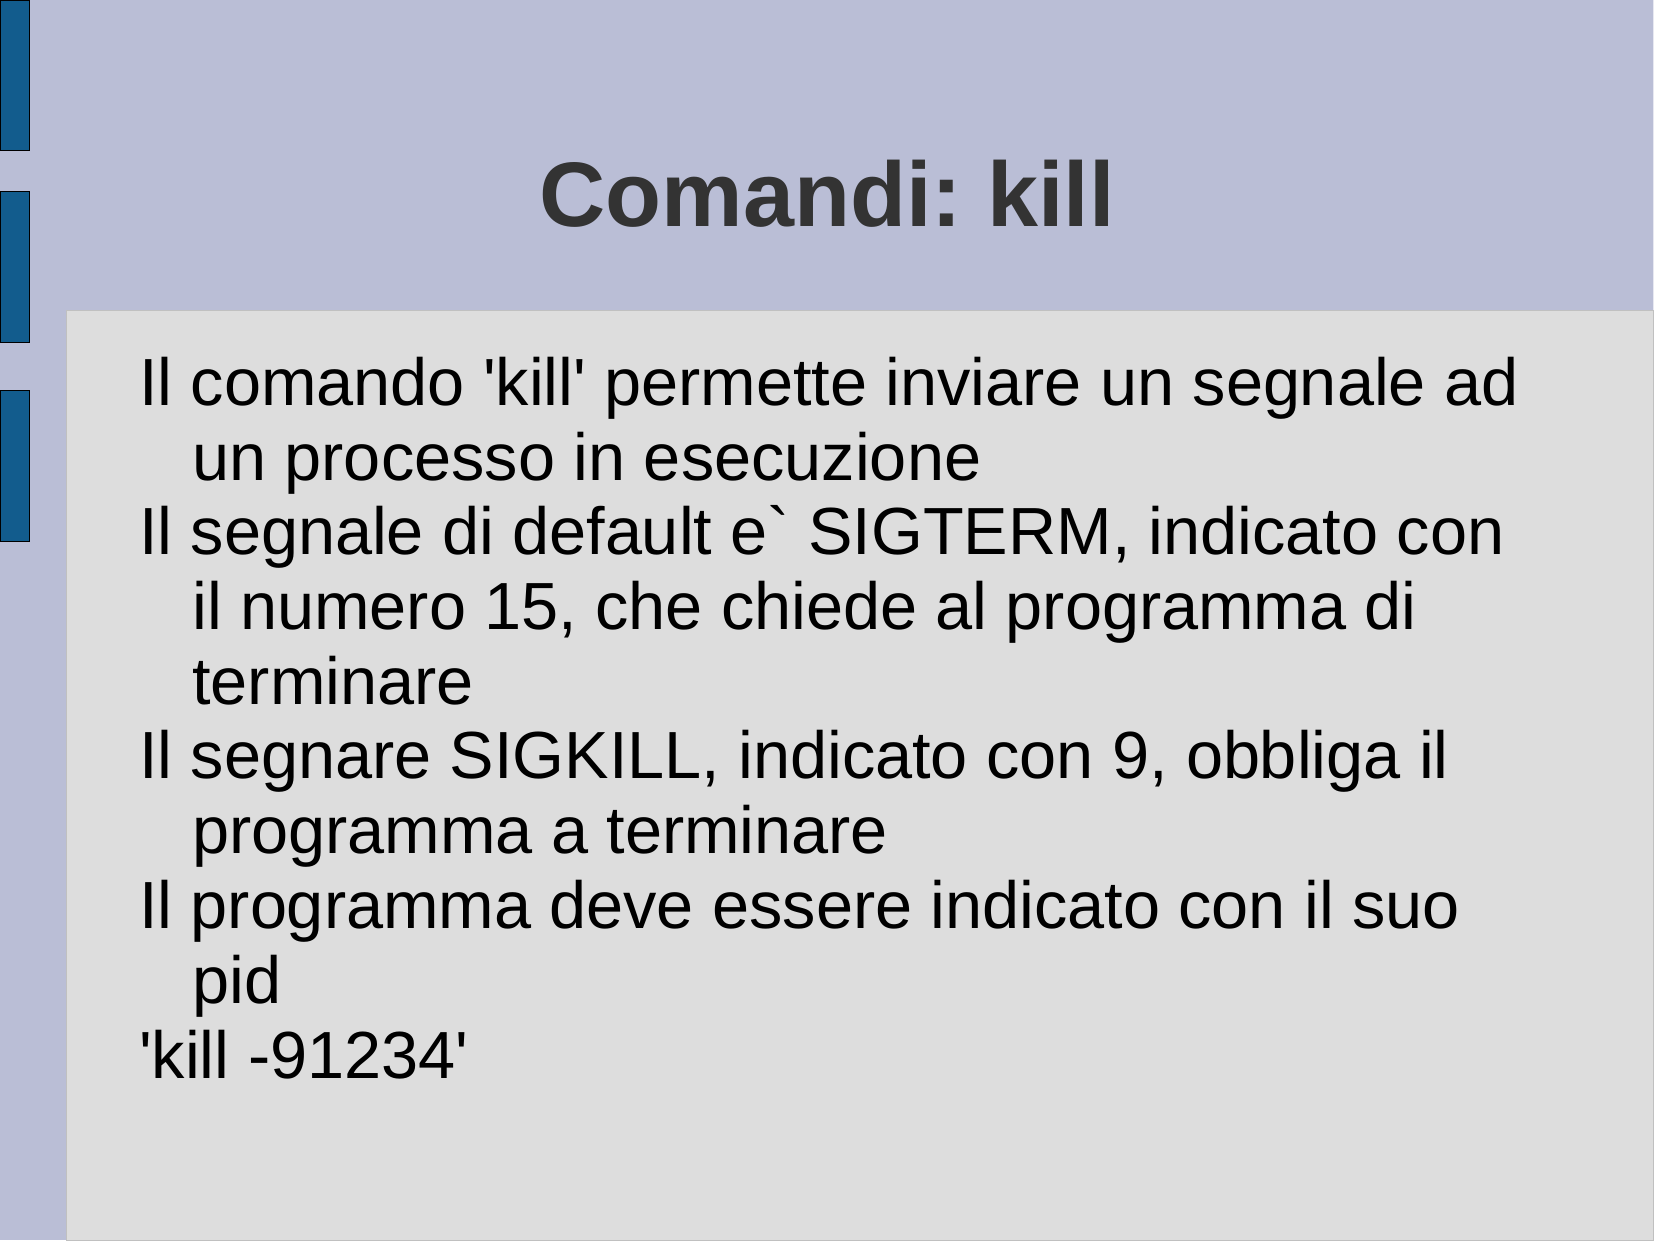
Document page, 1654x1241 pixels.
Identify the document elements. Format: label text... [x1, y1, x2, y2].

title Comandi: kill [121, 91, 1534, 299]
list Il comando 'kill' permette inviare un segnale ad un processo in esecuzione Il segnale di default e` SIGTERM, indicato con il numero 15, che chiede al programma di terminare Il segnare SIGKILL, indicato con 9, obbliga il programma a terminare Il programma deve essere indicato con il suo pid 'kill -91234' [121, 344, 1534, 1127]
